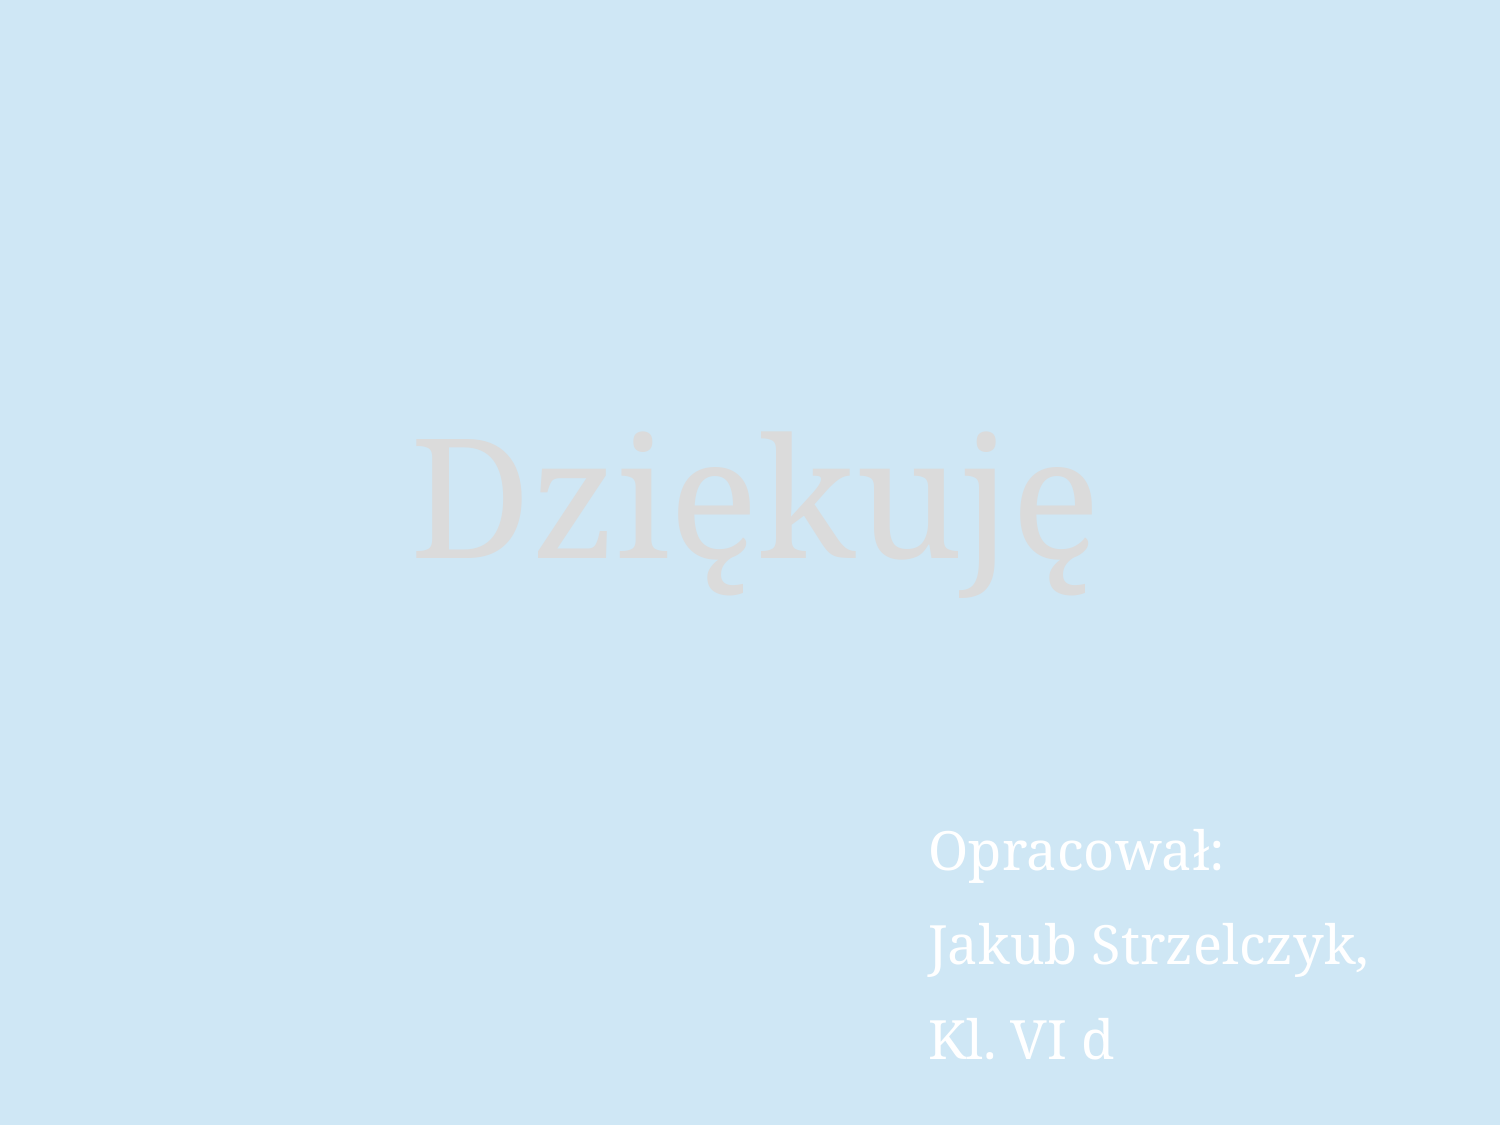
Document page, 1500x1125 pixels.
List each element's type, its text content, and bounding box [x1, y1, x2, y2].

title Dziękuję [269, 316, 1243, 668]
list Opracował: Jakub Strzelczyk, Kl. VI d [914, 808, 1430, 1079]
